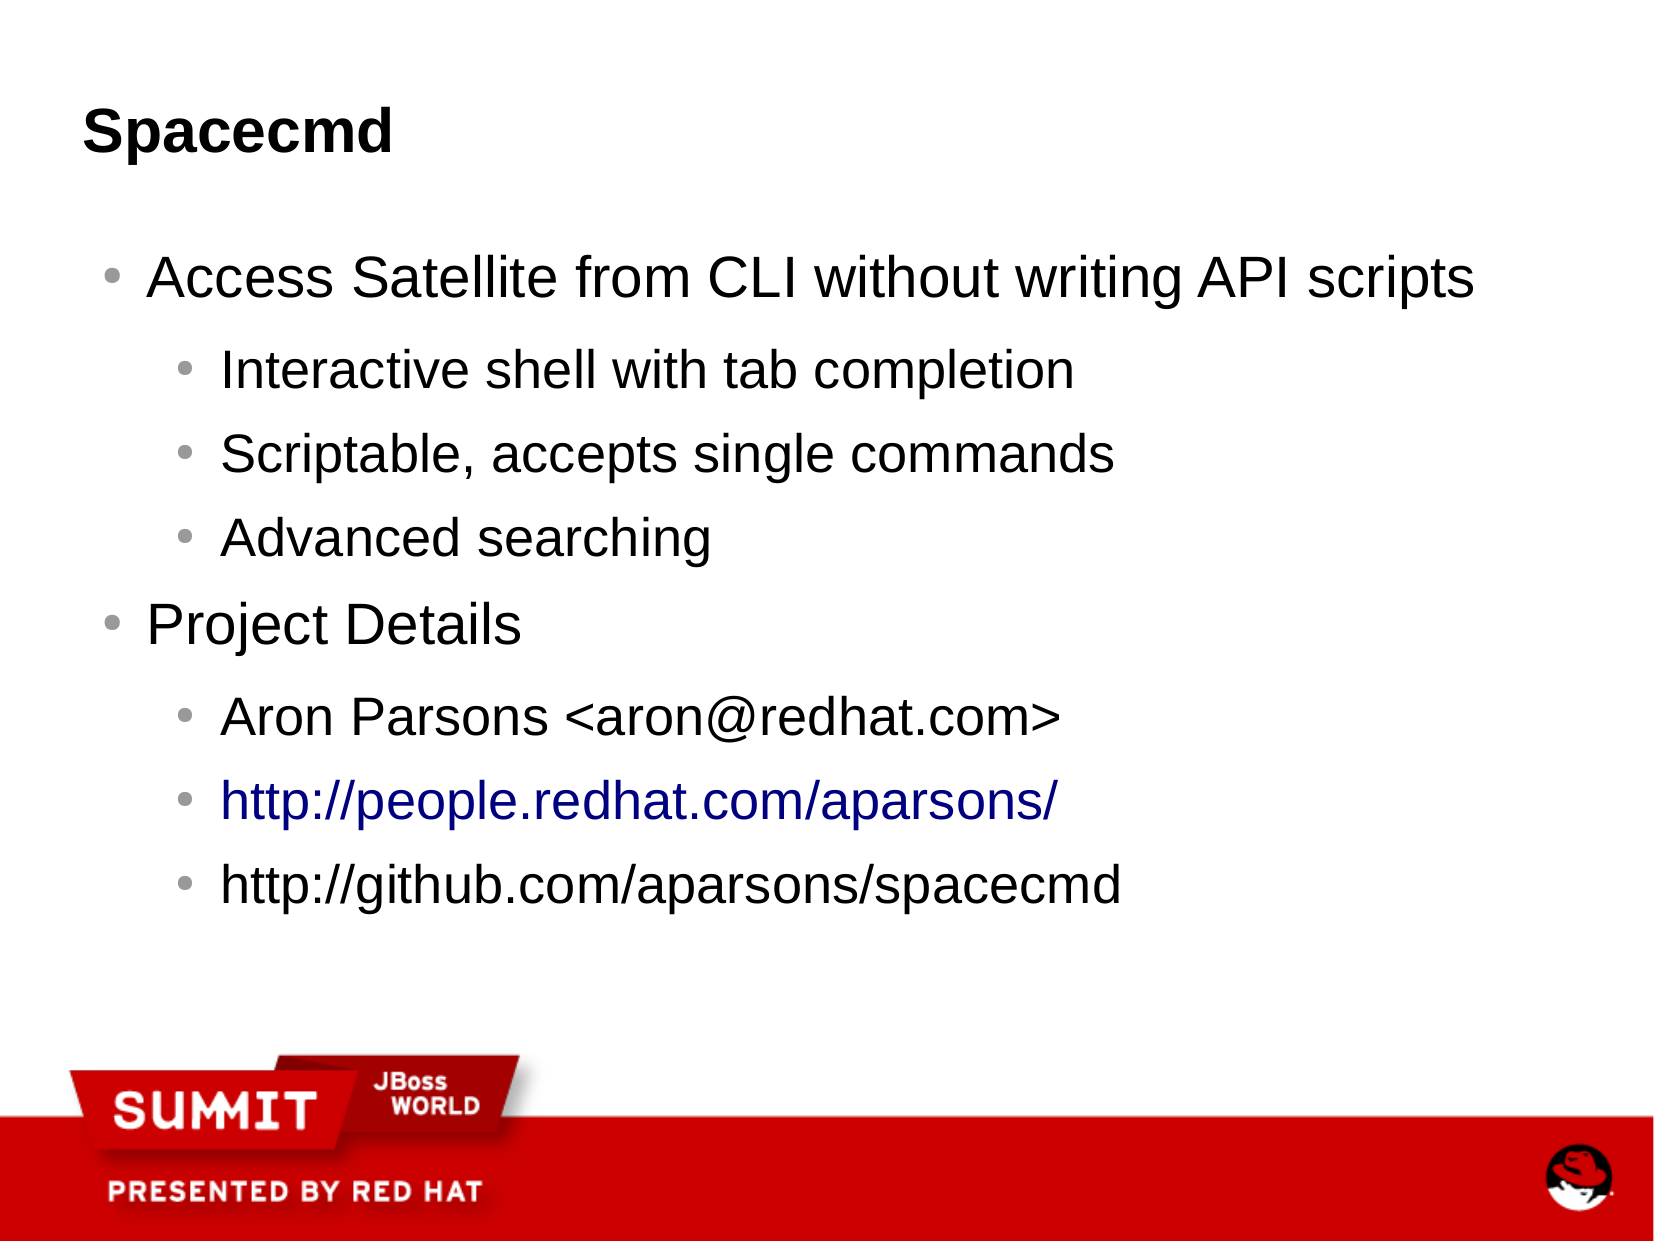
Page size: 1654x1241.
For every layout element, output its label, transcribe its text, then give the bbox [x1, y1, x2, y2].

list Access Satellite from CLI without writing API scripts Interactive shell with tab completion Scriptable, accepts single commands Advanced searching Project Details Aron Parsons <aron@redhat.com> http://people.redhat.com/aparsons/ http://github.com/aparsons/spacecmd [86, 244, 1576, 1039]
picture [0, 1043, 1654, 1241]
title Spacecmd [82, 37, 1571, 226]
